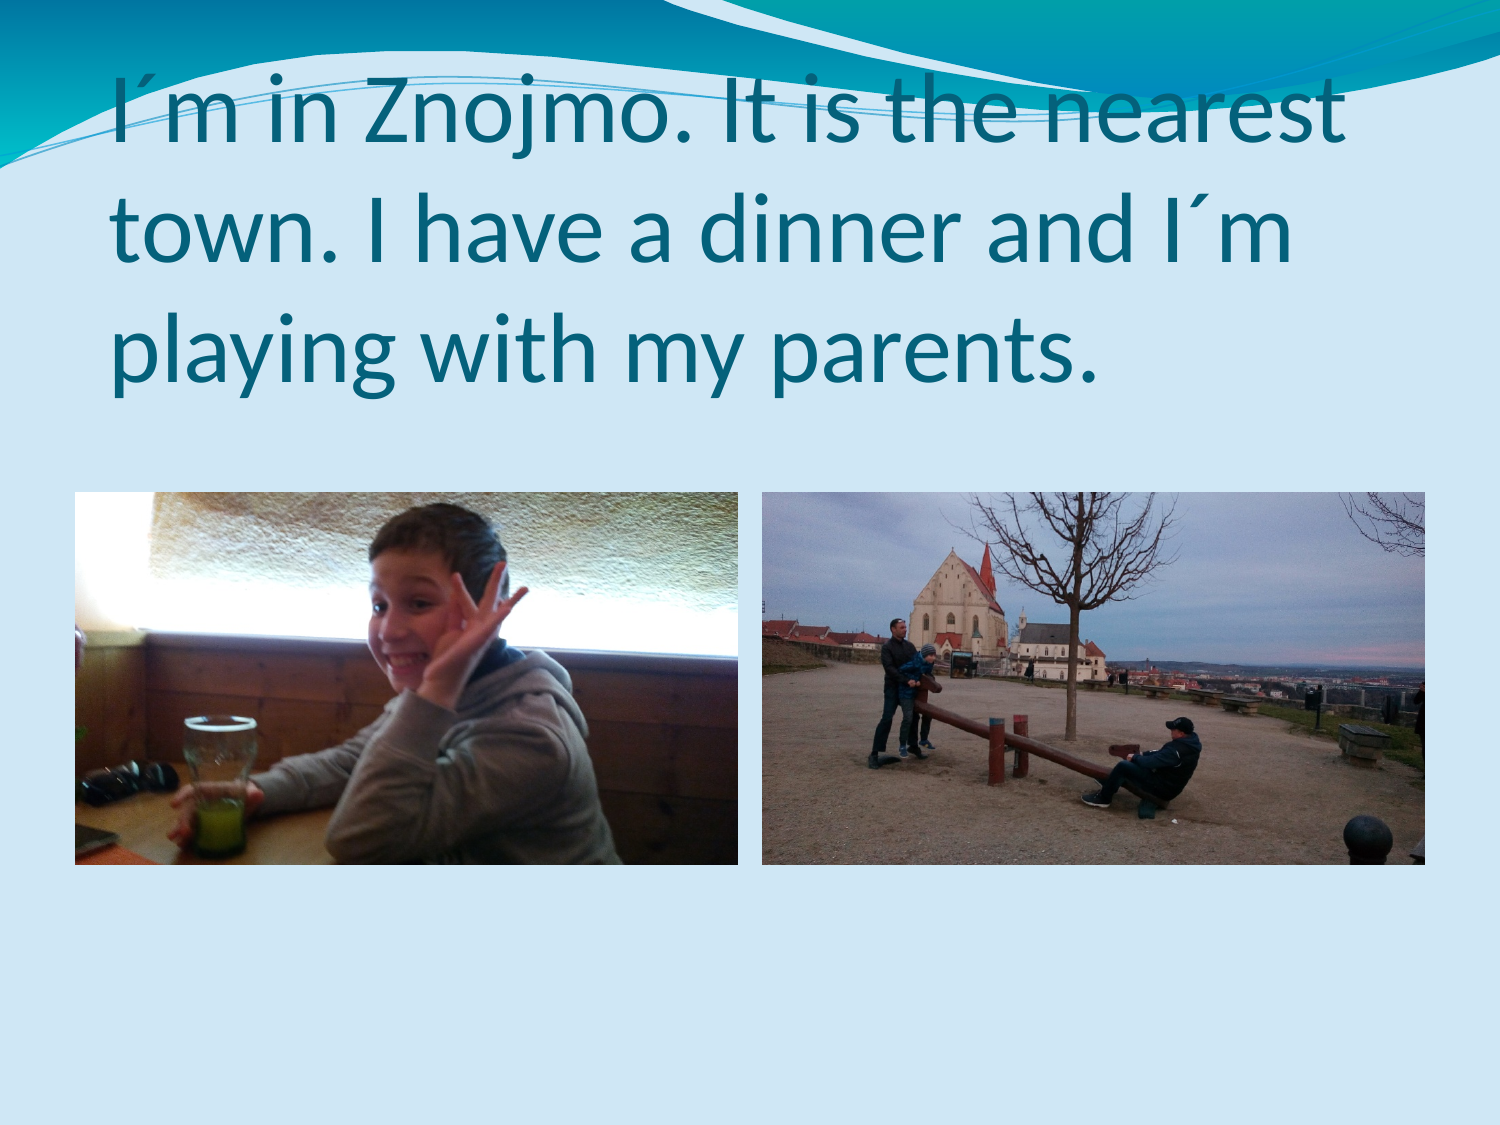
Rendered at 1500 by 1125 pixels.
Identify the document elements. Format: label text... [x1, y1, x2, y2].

picture [75, 492, 738, 866]
title I´m in Znojmo. It is the nearest town. I have a dinner and I´m playing with my parents. ´, We get dinner in restaurant. After dinner we were at playground. We went to the Znojmo, the nearest town, for dinner. We went to the playground. [93, 35, 1432, 364]
picture [762, 492, 1425, 866]
